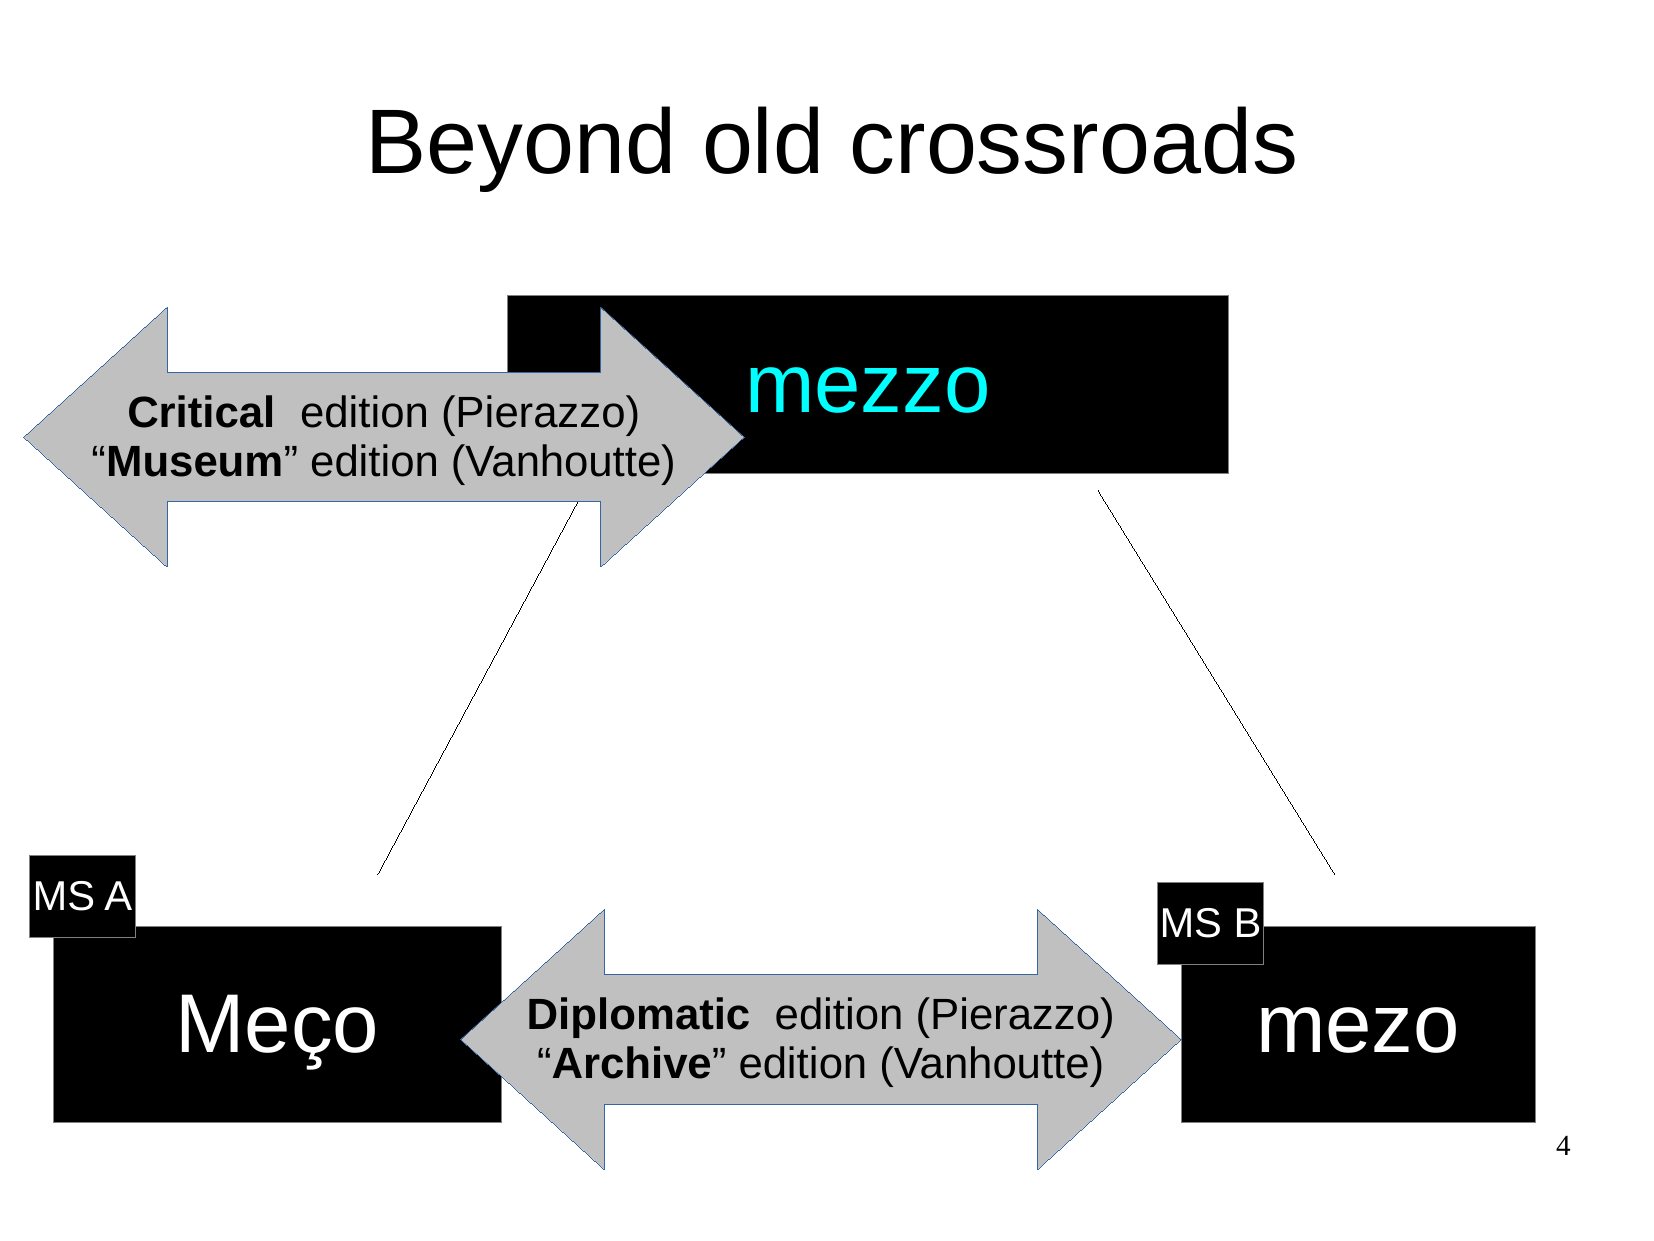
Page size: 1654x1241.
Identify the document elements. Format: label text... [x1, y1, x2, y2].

text_box Meço [53, 926, 502, 1123]
text_box MS B [1157, 882, 1264, 965]
text_box Diplomatic edition (Pierazzo) “Archive” edition (Vanhoutte) [460, 909, 1182, 1170]
title Beyond old crossroads [129, 23, 1536, 260]
text_box Critical edition (Pierazzo) “Museum” edition (Vanhoutte) [23, 307, 745, 567]
text_box mezzo [507, 295, 1229, 474]
text_box mezo [1181, 926, 1536, 1123]
text_box MS A [29, 855, 136, 938]
